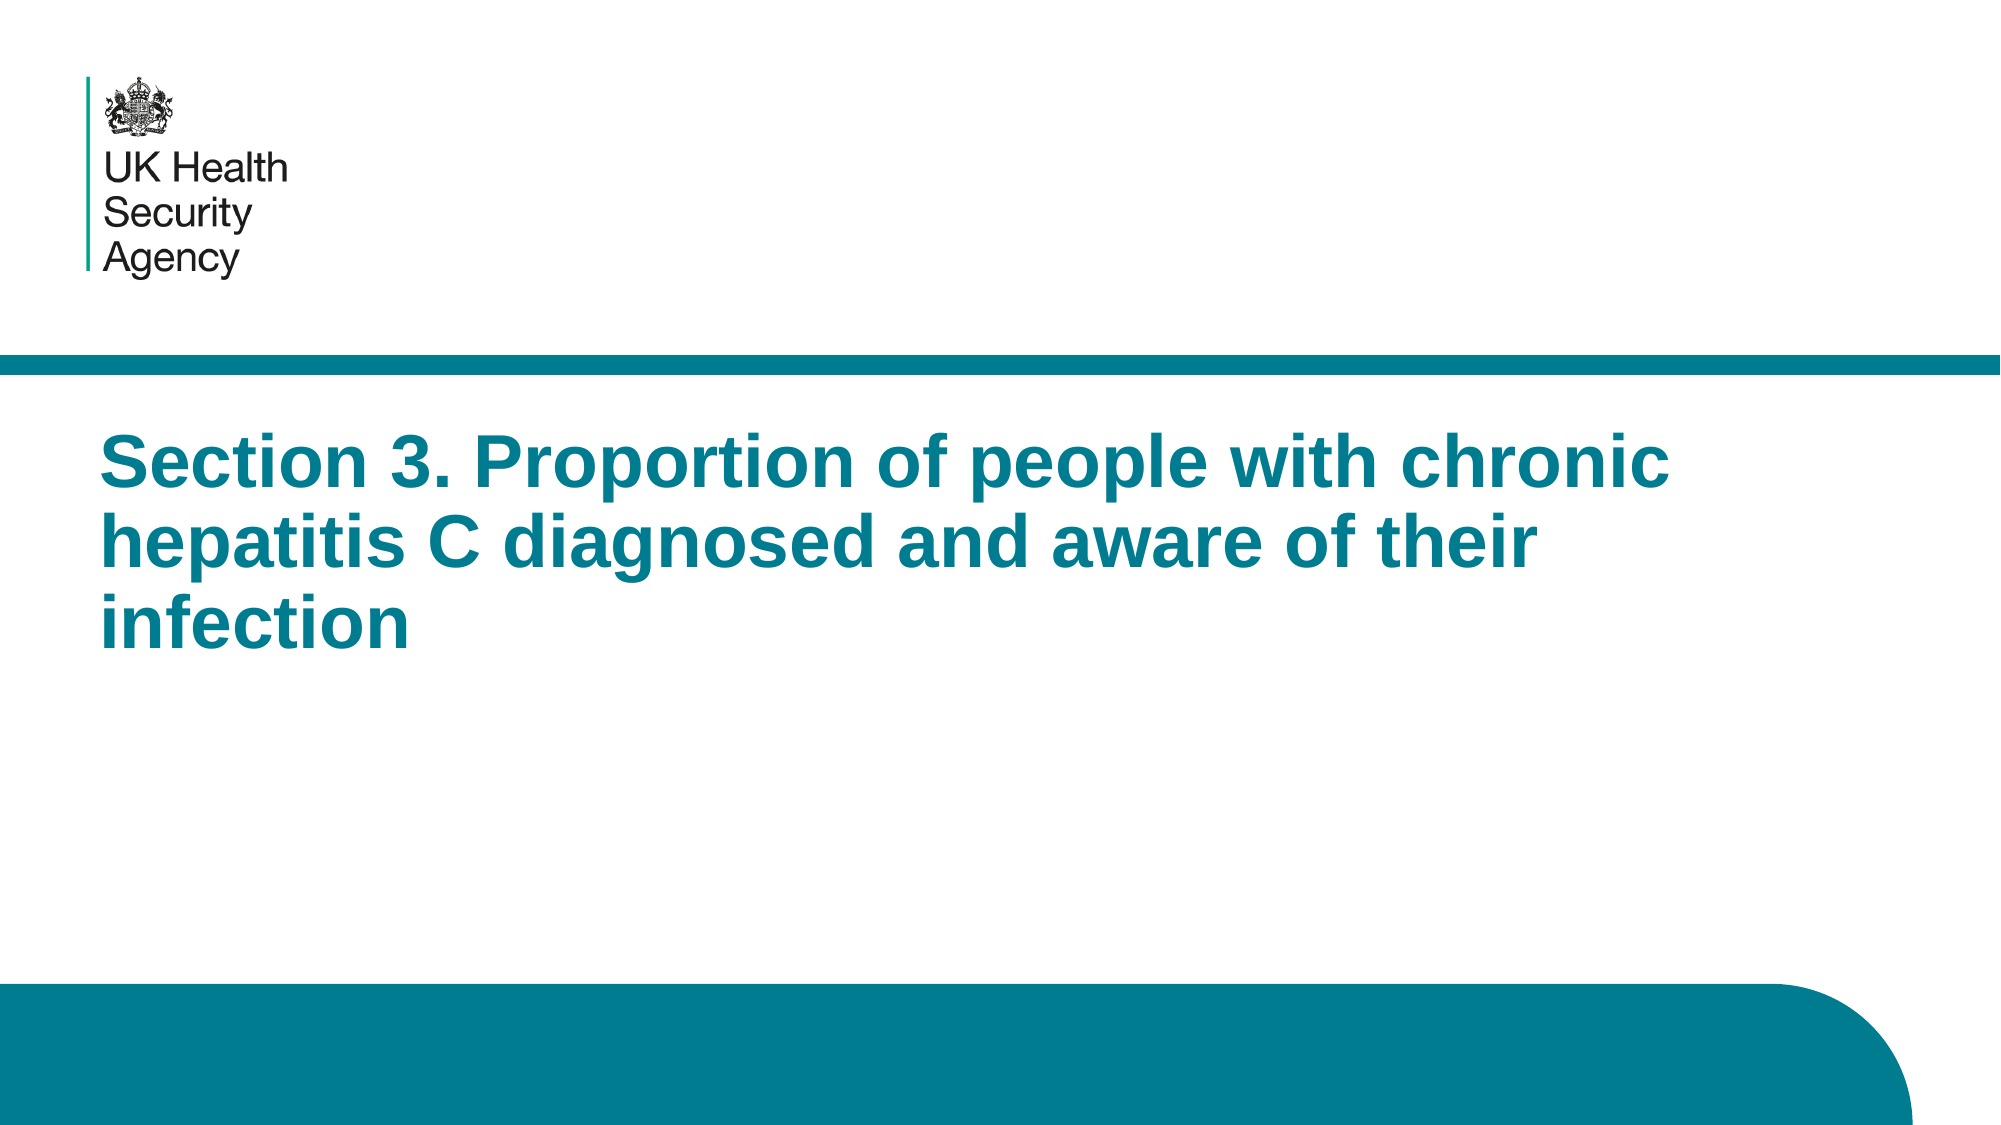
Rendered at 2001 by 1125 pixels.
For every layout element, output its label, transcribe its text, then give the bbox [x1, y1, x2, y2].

title Section 3. Proportion of people with chronic hepatitis C diagnosed and aware of their infection [84, 414, 1804, 807]
